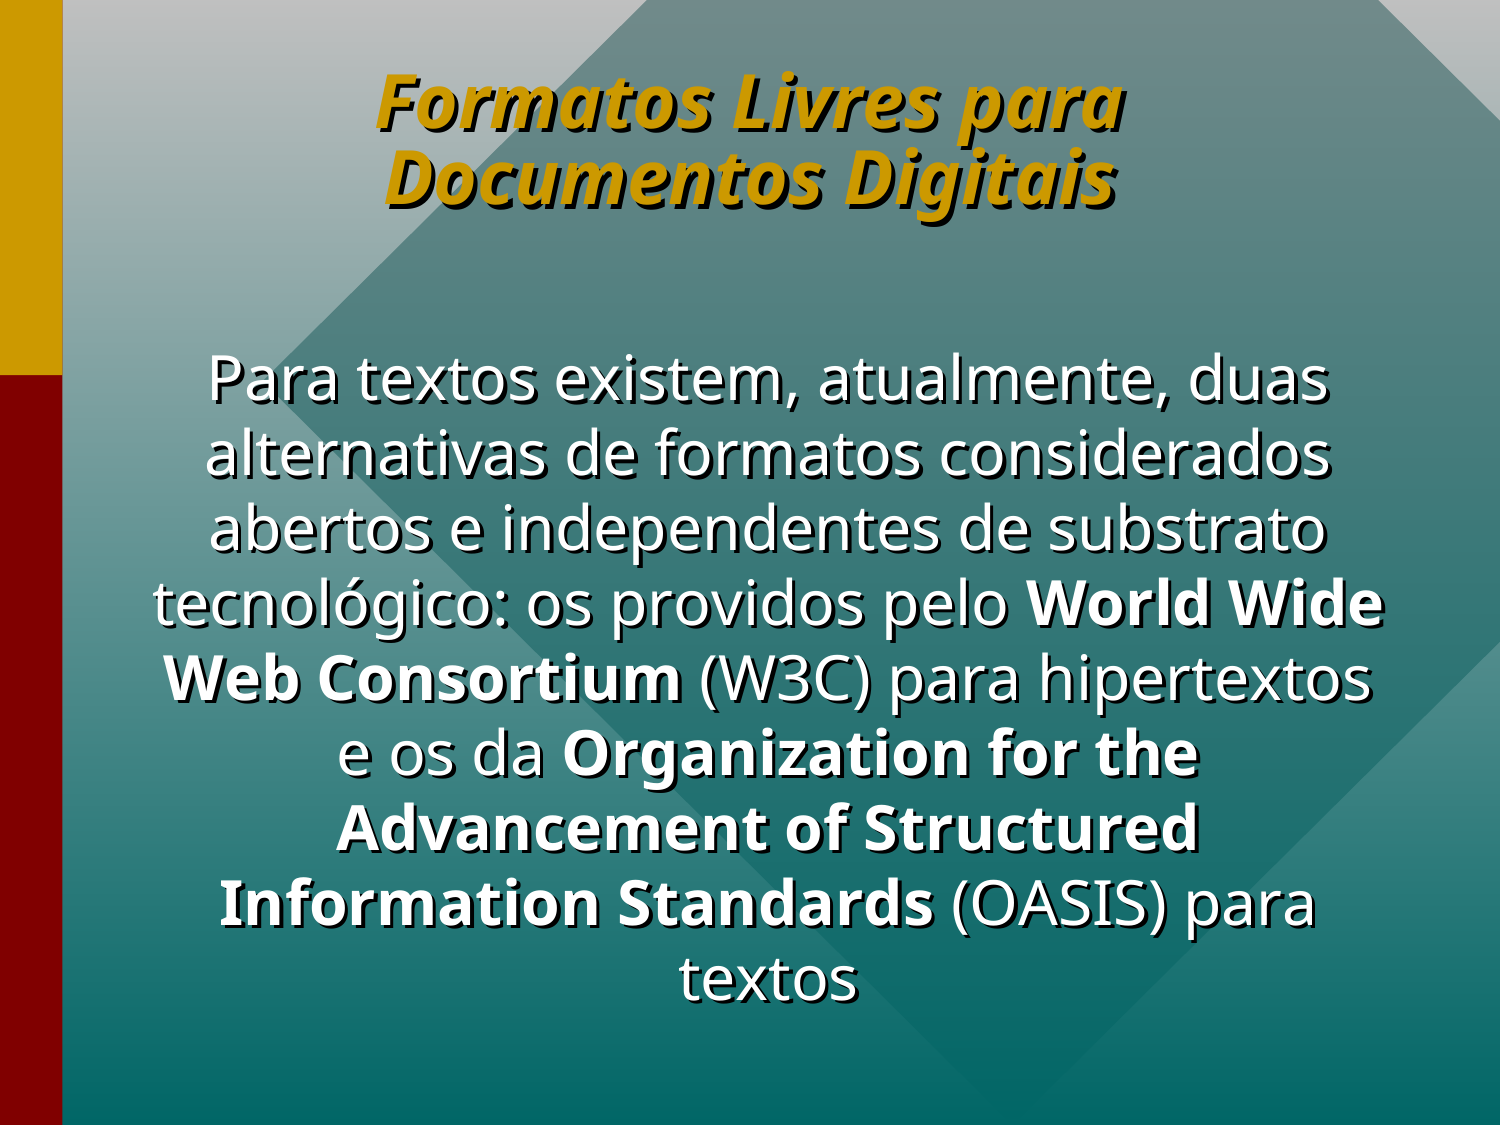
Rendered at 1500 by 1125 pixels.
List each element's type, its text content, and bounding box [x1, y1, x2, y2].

subtitle Para textos existem, atualmente, duas alternativas de formatos considerados abertos e independentes de substrato tecnológico: os providos pelo World Wide Web Consortium (W3C) para hipertextos e os da Organization for the Advancement of Structured Information Standards (OASIS) para textos [149, 304, 1388, 1047]
title Formatos Livres para Documentos Digitais [150, 0, 1351, 292]
